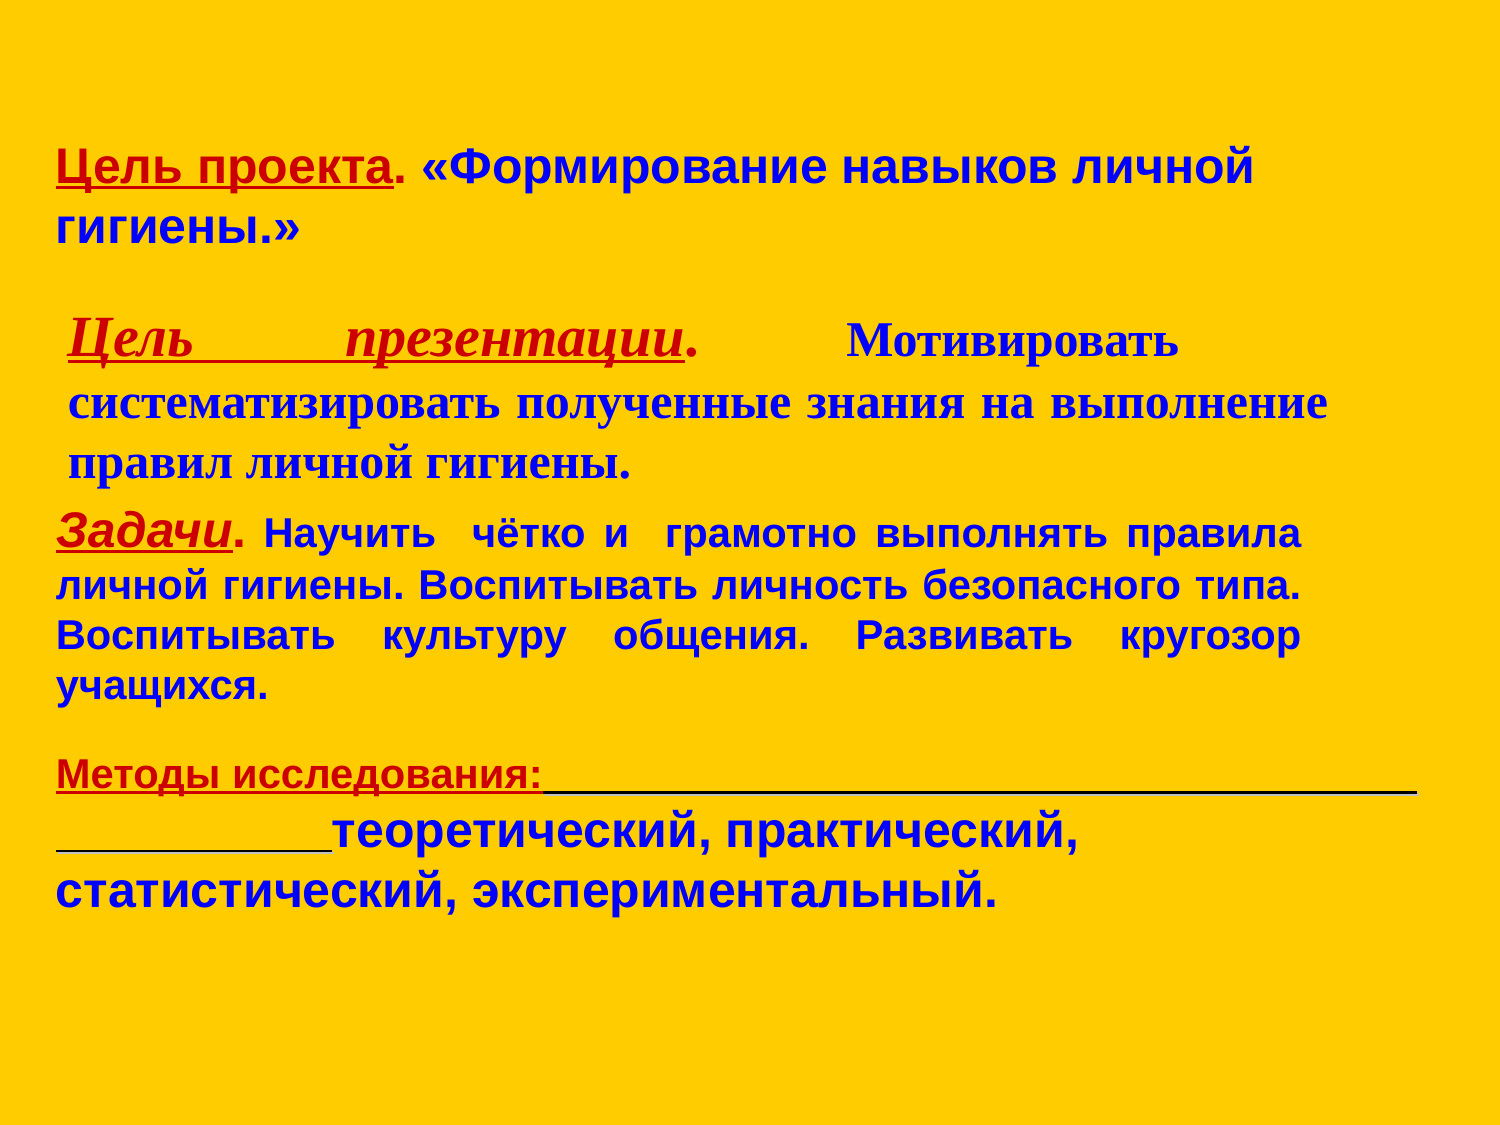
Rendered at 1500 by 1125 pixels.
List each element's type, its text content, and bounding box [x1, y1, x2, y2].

text_box Цель проекта. «Формирование навыков личной гигиены.» [41, 125, 1471, 261]
text_box Цель презентации. Мотивировать систематизировать полученные знания на выполнение правил личной гигиены. [53, 290, 1377, 497]
text_box Задачи. Научить чётко и грамотно выполнять правила личной гигиены. Воспитывать личность безопасного типа. Воспитывать культуру общения. Развивать кругозор учащихся. [41, 489, 1365, 716]
text_box Методы исследования: теоретический, практический, статистический, экспериментальный. [41, 739, 1436, 926]
